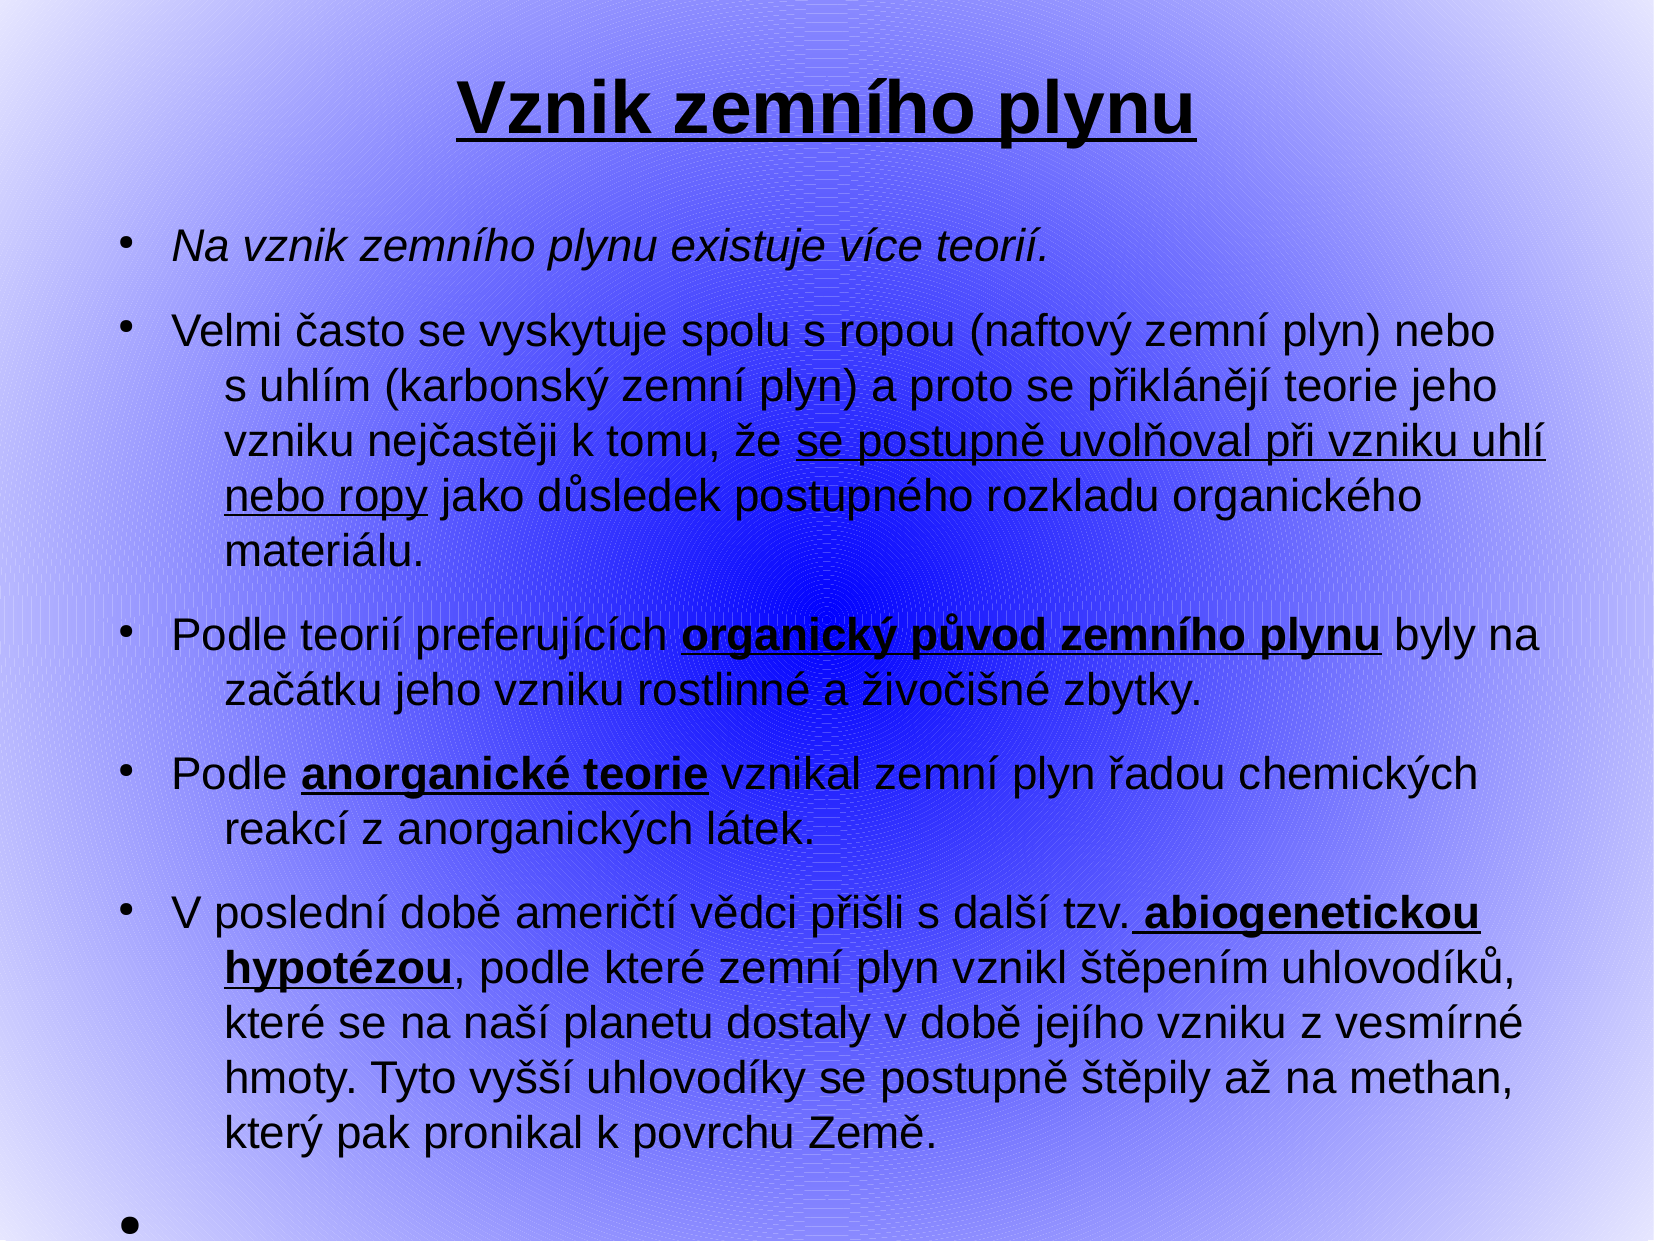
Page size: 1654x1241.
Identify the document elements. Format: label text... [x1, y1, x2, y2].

title Vznik zemního plynu [82, 0, 1571, 208]
list Na vznik zemního plynu existuje více teorií. Velmi často se vyskytuje spolu s ropou (naftový zemní plyn) nebo s uhlím (karbonský zemní plyn) a proto se přiklánějí teorie jeho vzniku nejčastěji k tomu, že se postupně uvolňoval při vzniku uhlí nebo ropy jako důsledek postupného rozkladu organického materiálu. Podle teorií preferujících organický původ zemního plynu byly na začátku jeho vzniku rostlinné a živočišné zbytky. Podle anorganické teorie vznikal zemní plyn řadou chemických reakcí z anorganických látek. V poslední době američtí vědci přišli s další tzv. abiogenetickou hypotézou, podle které zemní plyn vznikl štěpením uhlovodíků, které se na naší planetu dostaly v době jejího vzniku z vesmírné hmoty. Tyto vyšší uhlovodíky se postupně štěpily až na methan, který pak pronikal k povrchu Země. [82, 216, 1571, 1159]
